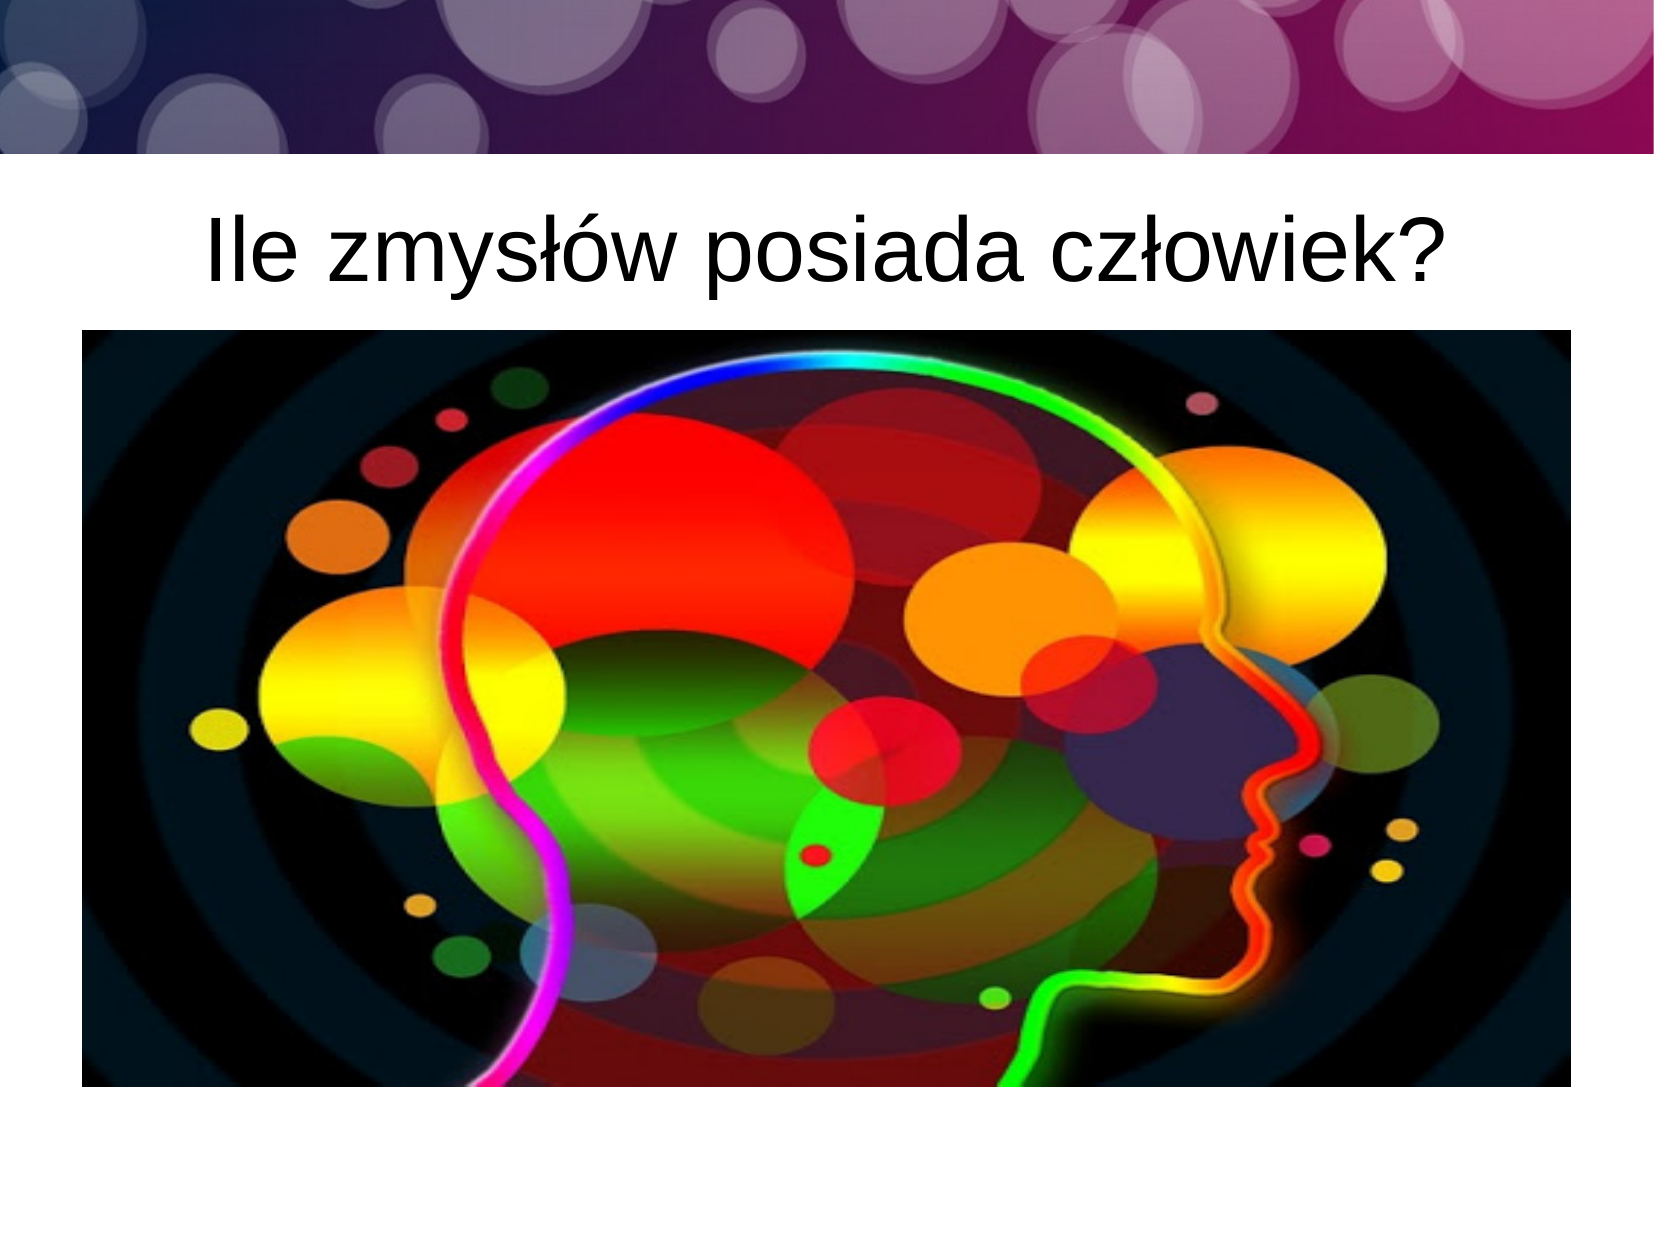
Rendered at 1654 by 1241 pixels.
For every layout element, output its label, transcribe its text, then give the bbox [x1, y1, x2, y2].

picture [82, 330, 1571, 1087]
title Ile zmysłów posiada człowiek? [82, 159, 1571, 330]
